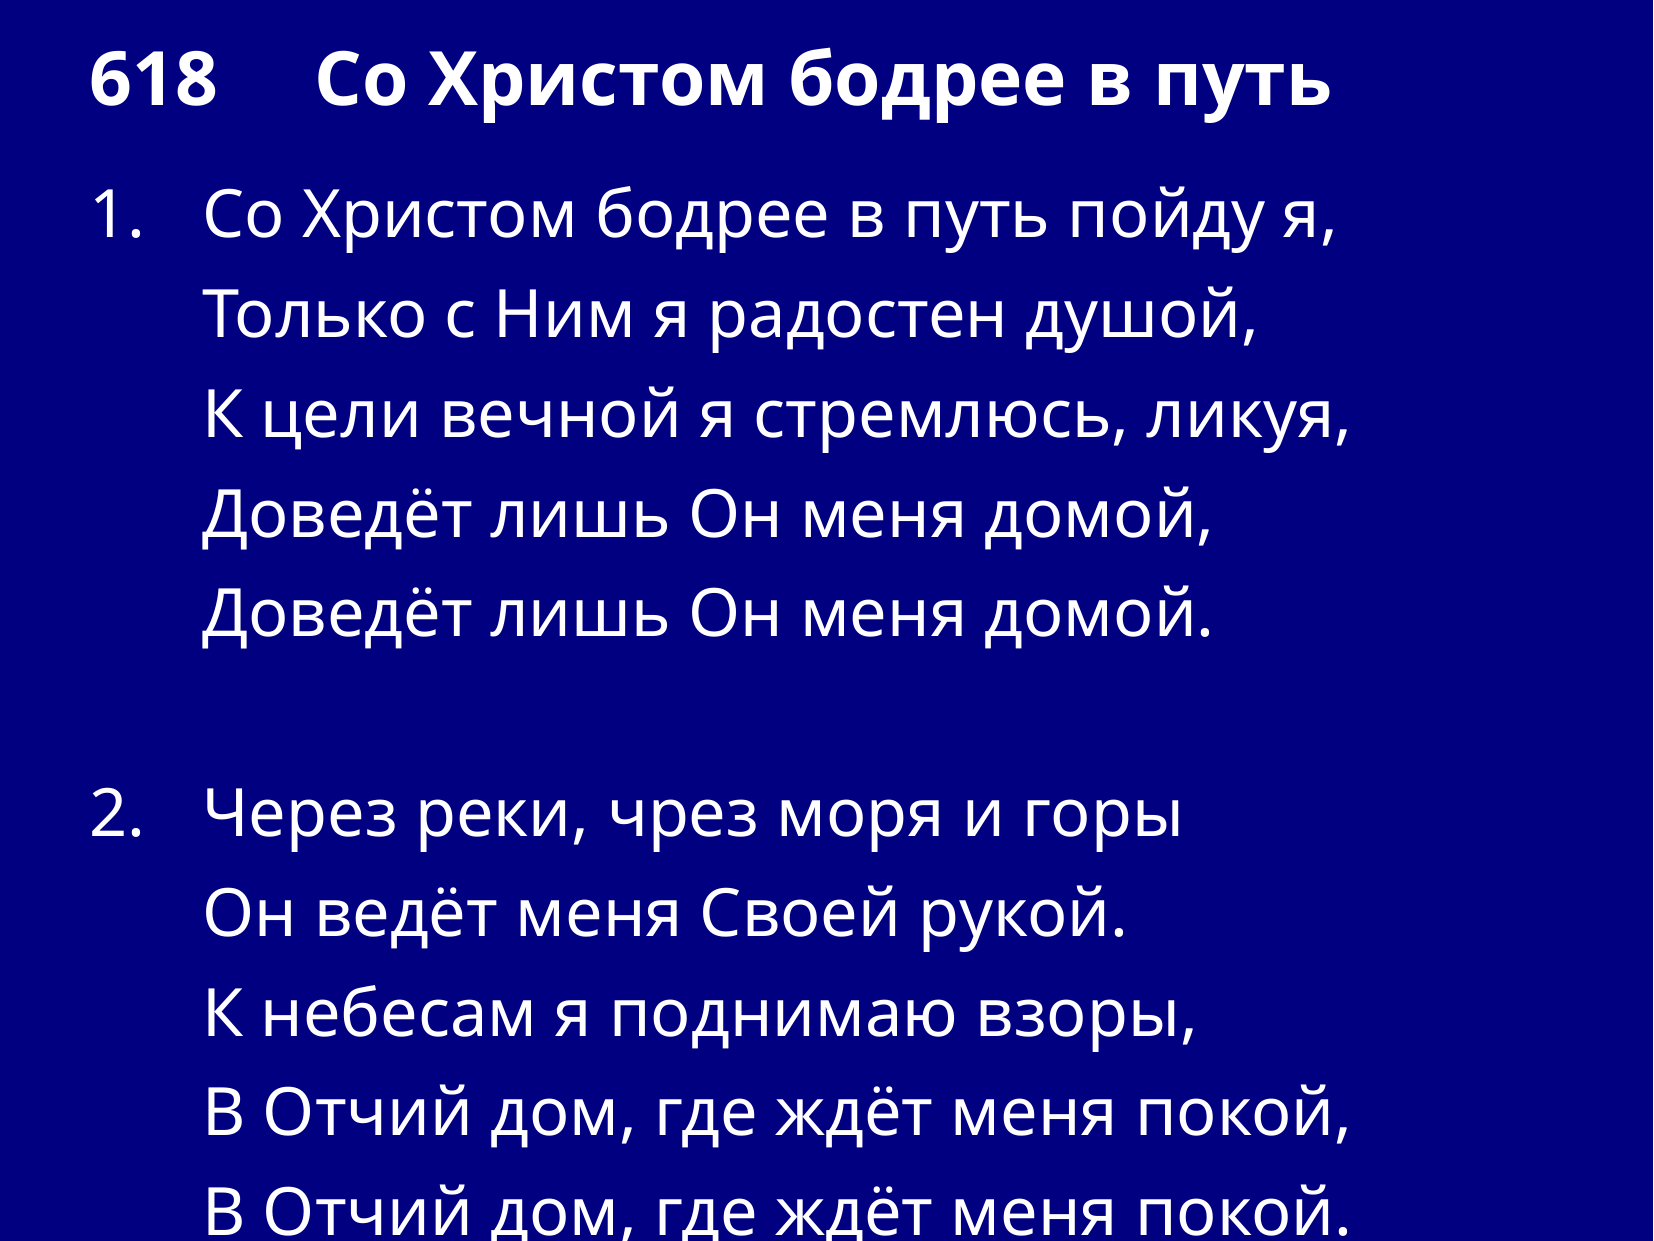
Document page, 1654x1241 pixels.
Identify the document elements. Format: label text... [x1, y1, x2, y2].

text_box 618 Со Христом бодрее в путь [75, 18, 1576, 131]
text_box 1. Со Христом бодрее в путь пойду я, Только с Ним я радостен душой, К цели вечной я стремлюсь, ликуя, Доведёт лишь Он меня домой, Доведёт лишь Он меня домой. 2. Через реки, чрез моря и горы Он ведёт меня Своей рукой. К небесам я поднимаю взоры, В Отчий дом, где ждёт меня покой, В Отчий дом, где ждёт меня покой. [75, 150, 1576, 1163]
